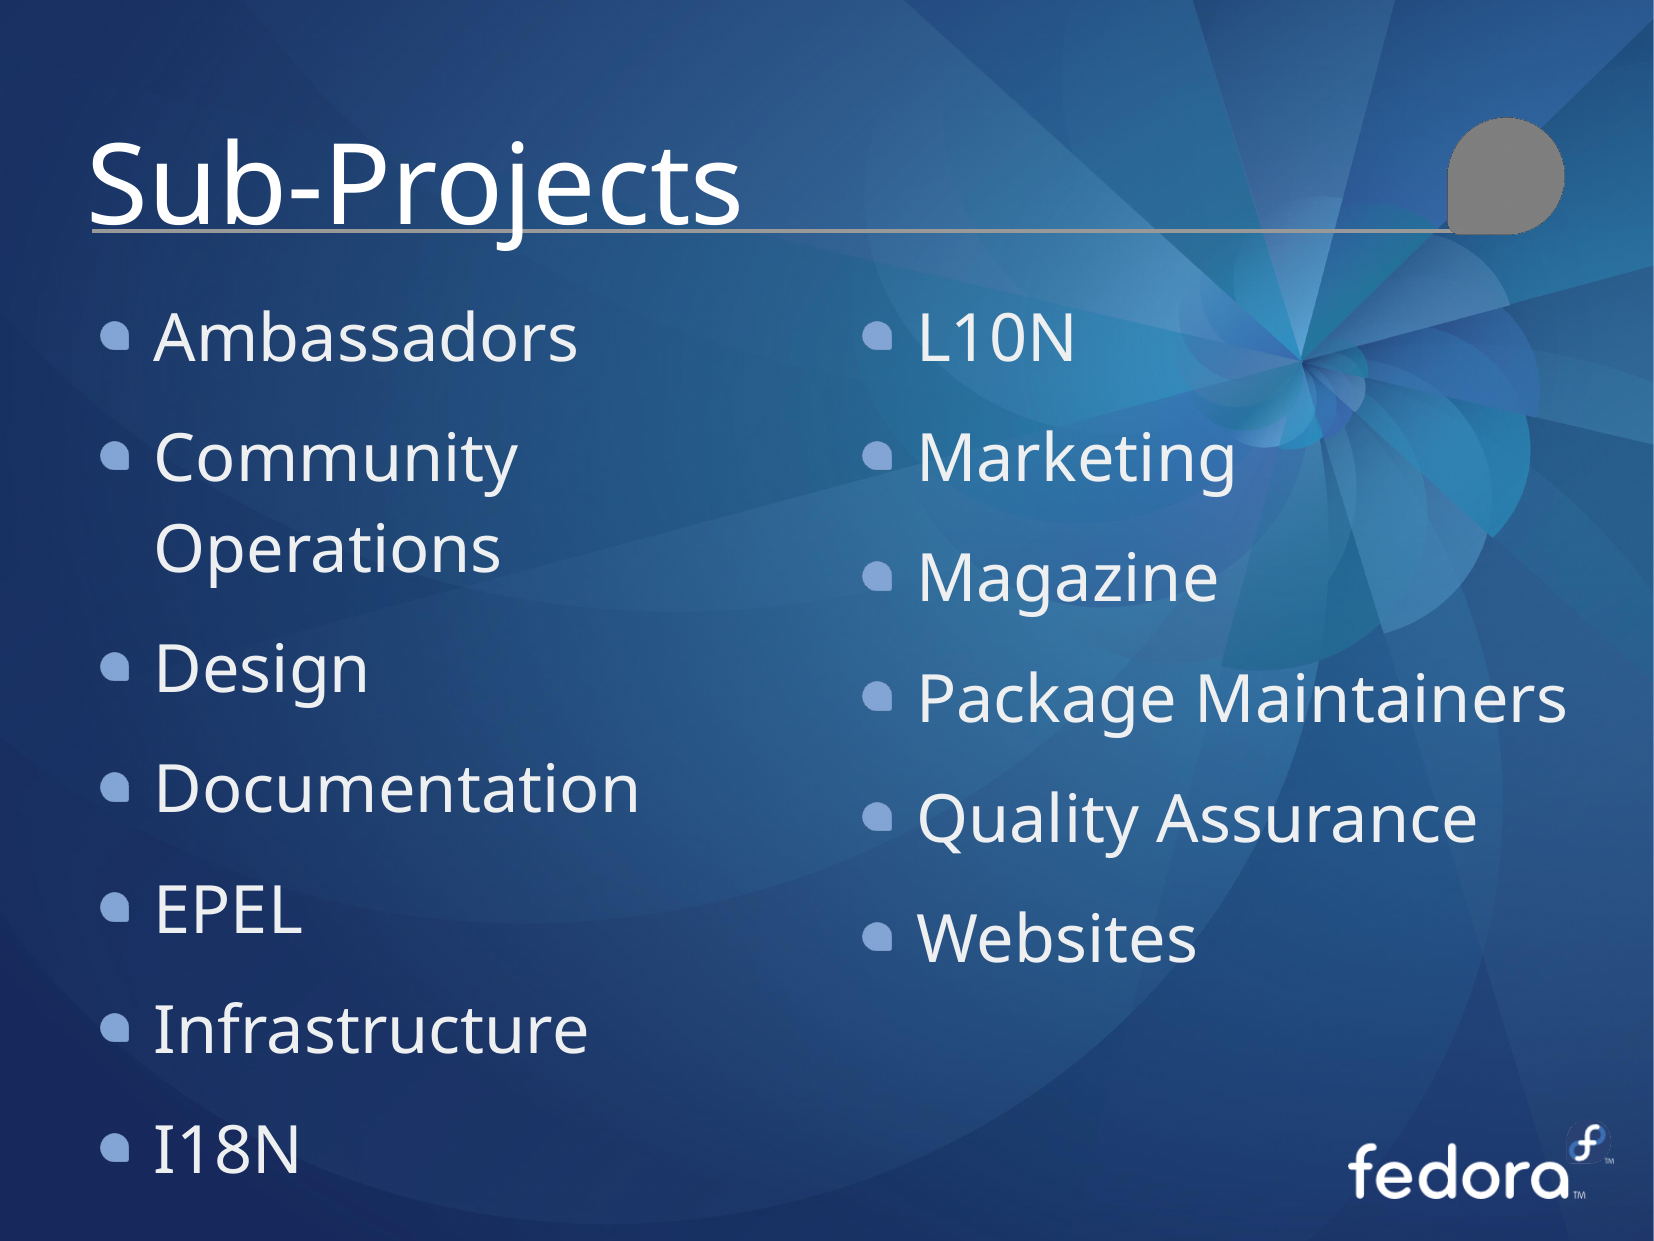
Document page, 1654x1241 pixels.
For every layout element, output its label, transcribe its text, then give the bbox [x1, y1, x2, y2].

picture [0, 0, 1654, 1241]
list Ambassadors Community Operations Design Documentation EPEL Infrastructure I18N [82, 290, 809, 1194]
title Sub-Projects [86, 111, 1575, 250]
list L10N Marketing Magazine Package Maintainers Quality Assurance Websites [845, 290, 1572, 1073]
